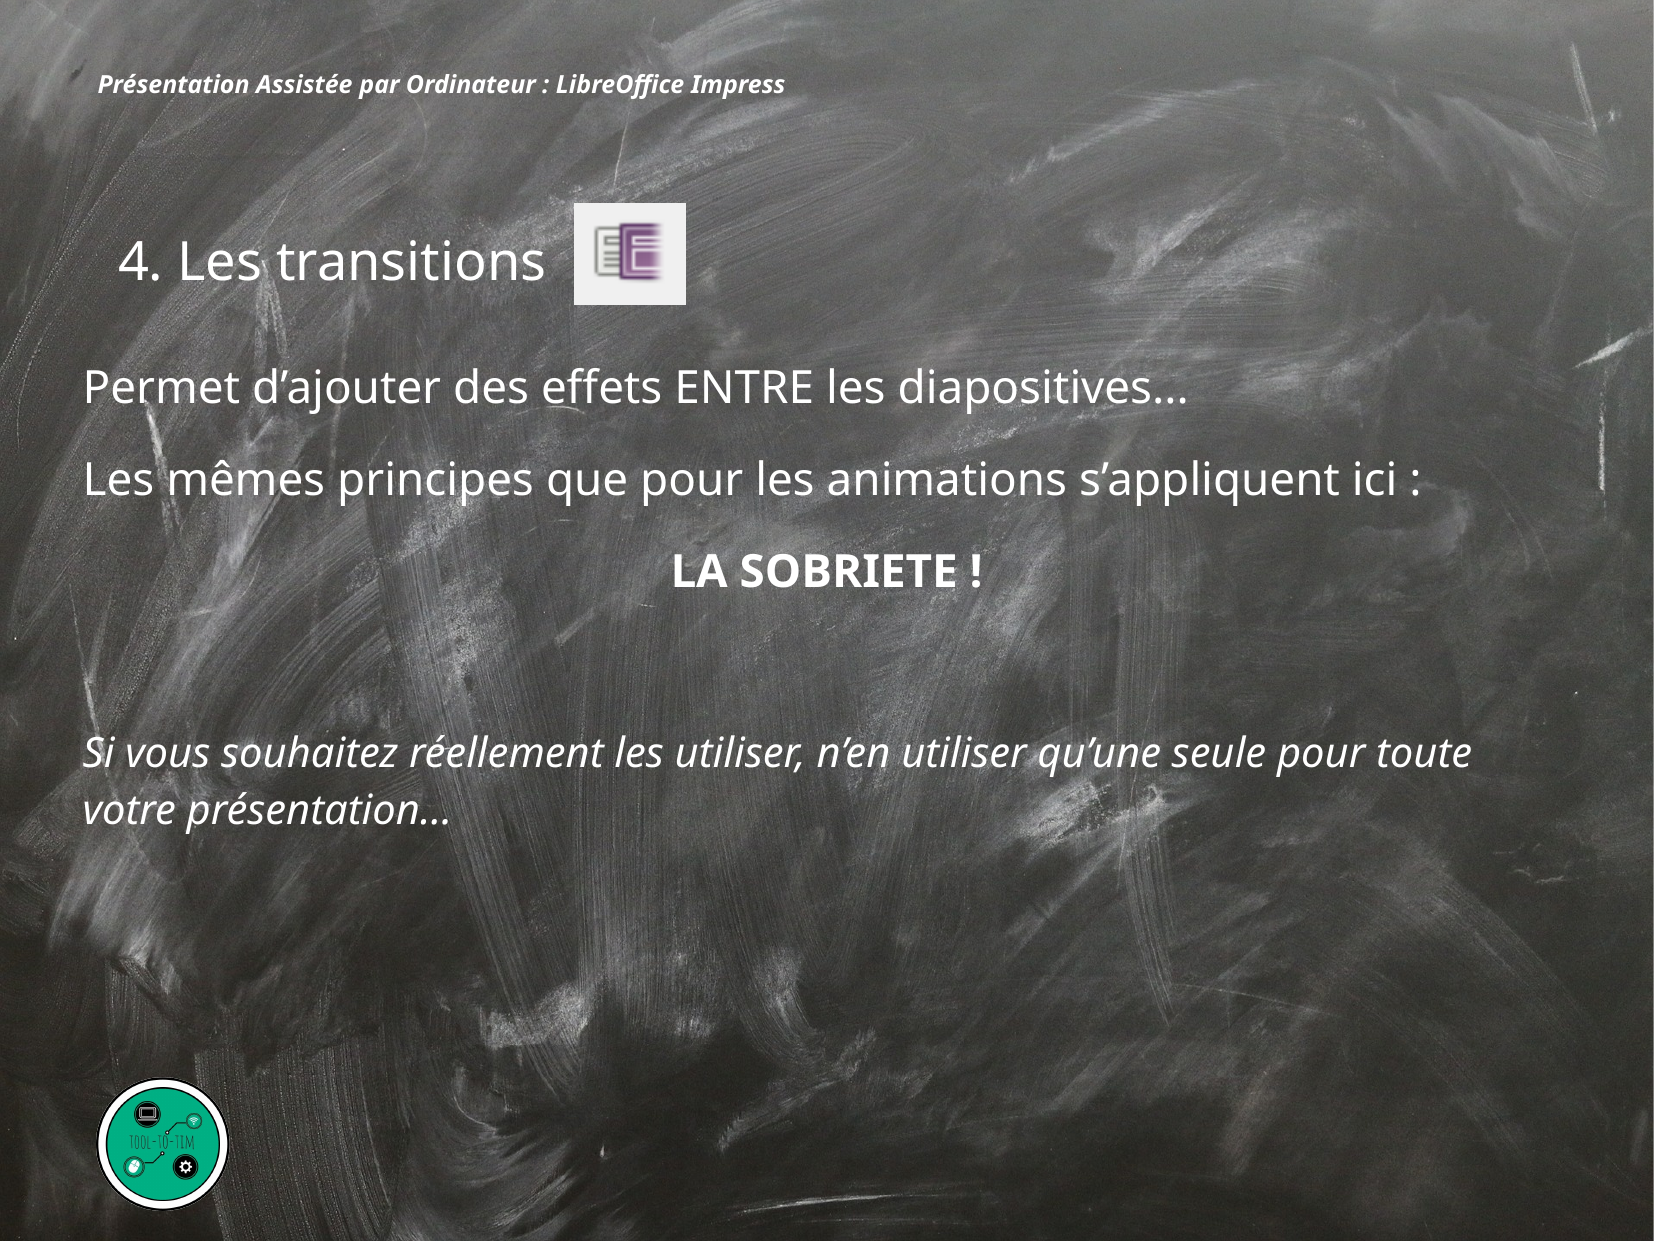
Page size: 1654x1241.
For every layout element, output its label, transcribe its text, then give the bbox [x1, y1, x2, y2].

list Permet d’ajouter des effets ENTRE les diapositives... Les mêmes principes que pour les animations s’appliquent ici : LA SOBRIETE ! Si vous souhaitez réellement les utiliser, n’en utiliser qu’une seule pour toute votre présentation... [82, 354, 1571, 1010]
title 4. Les transitions [82, 213, 574, 305]
picture [0, 0, 1654, 1241]
title 4. Les transitions [686, 213, 1571, 305]
